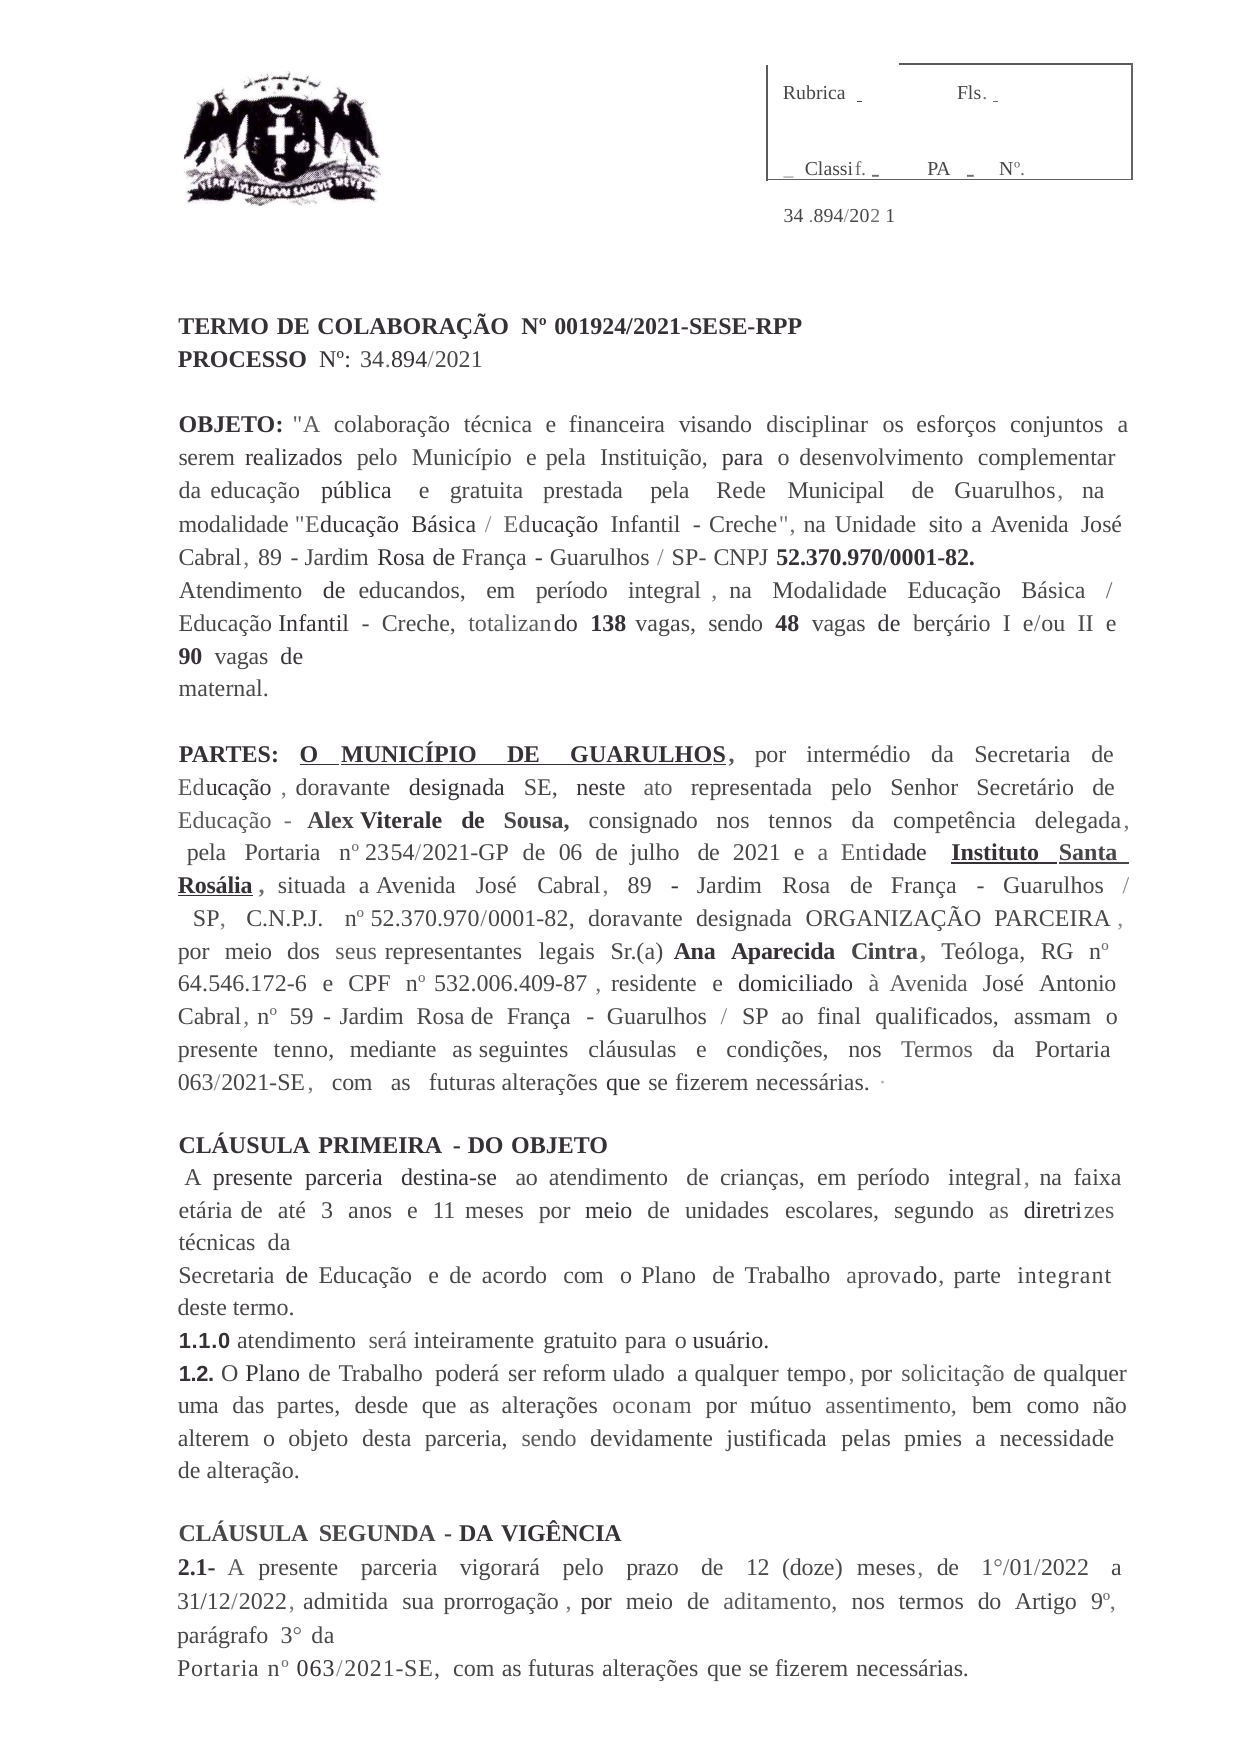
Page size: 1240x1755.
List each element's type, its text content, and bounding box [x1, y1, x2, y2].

text_box Rubrica Fls. _ Classif. - PA - Nº. 34 .894/202 1 TERMO DE COLABORAÇÃO Nº 001924/2021-SESE-RPP PROCESSO Nº: 34.894/2021 OBJETO: "A colaboração técnica e financeira visando disciplinar os esforços conjuntos a serem realizados pelo Município e pela Instituição, para o desenvolvimento complementar da educação pública e gratuita prestada pela Rede Municipal de Guarulhos, na modalidade "Educação Básica / Educação Infantil - Creche", na Unidade sito a Avenida José Cabral, 89 - Jardim Rosa de França - Guarulhos / SP- CNPJ 52.370.970/0001-82. Atendimento de educandos, em período integral , na Modalidade Educação Básica / Educação Infantil - Creche, totalizando 138 vagas, sendo 48 vagas de berçário I e/ou II e 90 vagas de maternal. PARTES: O MUNICÍPIO DE GUARULHOS, por intermédio da Secretaria de Educação , doravante designada SE, neste ato representada pelo Senhor Secretário de Educação - Alex Viterale de Sousa, consignado nos tennos da competência delegada, pela Portaria nº 2354/2021-GP de 06 de julho de 2021 e a Entidade Instituto Santa Rosália , situada a Avenida José Cabral, 89 - Jardim Rosa de França - Guarulhos / SP, C.N.P.J. nº 52.370.970/0001-82, doravante designada ORGANIZAÇÃO PARCEIRA , por meio dos seus representantes legais Sr.(a) Ana Aparecida Cintra, Teóloga, RG nº 64.546.172-6 e CPF nº 532.006.409-87 , residente e domiciliado à Avenida José Antonio Cabral, nº 59 - Jardim Rosa de França - Guarulhos / SP ao final qualificados, assmam o presente tenno, mediante as seguintes cláusulas e condições, nos Termos da Portaria 063/2021-SE, com as futuras alterações que se fizerem necessárias. · CLÁUSULA PRIMEIRA - DO OBJETO A presente parceria destina-se ao atendimento de crianças, em período integral, na faixa etária de até 3 anos e 11 meses por meio de unidades escolares, segundo as diretrizes técnicas da Secretaria de Educação e de acordo com o Plano de Trabalho aprovado, parte integrant deste termo. 1.1.0 atendimento será inteiramente gratuito para o usuário. 1.2. O Plano de Trabalho poderá ser reform ulado a qualquer tempo, por solicitação de qualquer uma das partes, desde que as alterações oconam por mútuo assentimento, bem como não alterem o objeto desta parceria, sendo devidamente justificada pelas pmies a necessidade de alteração. CLÁUSULA SEGUNDA - DA VIGÊNCIA 2.1- A presente parceria vigorará pelo prazo de 12 (doze) meses, de 1°/01/2022 a 31/12/2022, admitida sua prorrogação , por meio de aditamento, nos termos do Artigo 9º, parágrafo 3° da Portaria nº 063/2021-SE, com as futuras alterações que se fizerem necessárias. [174, 64, 1132, 1512]
